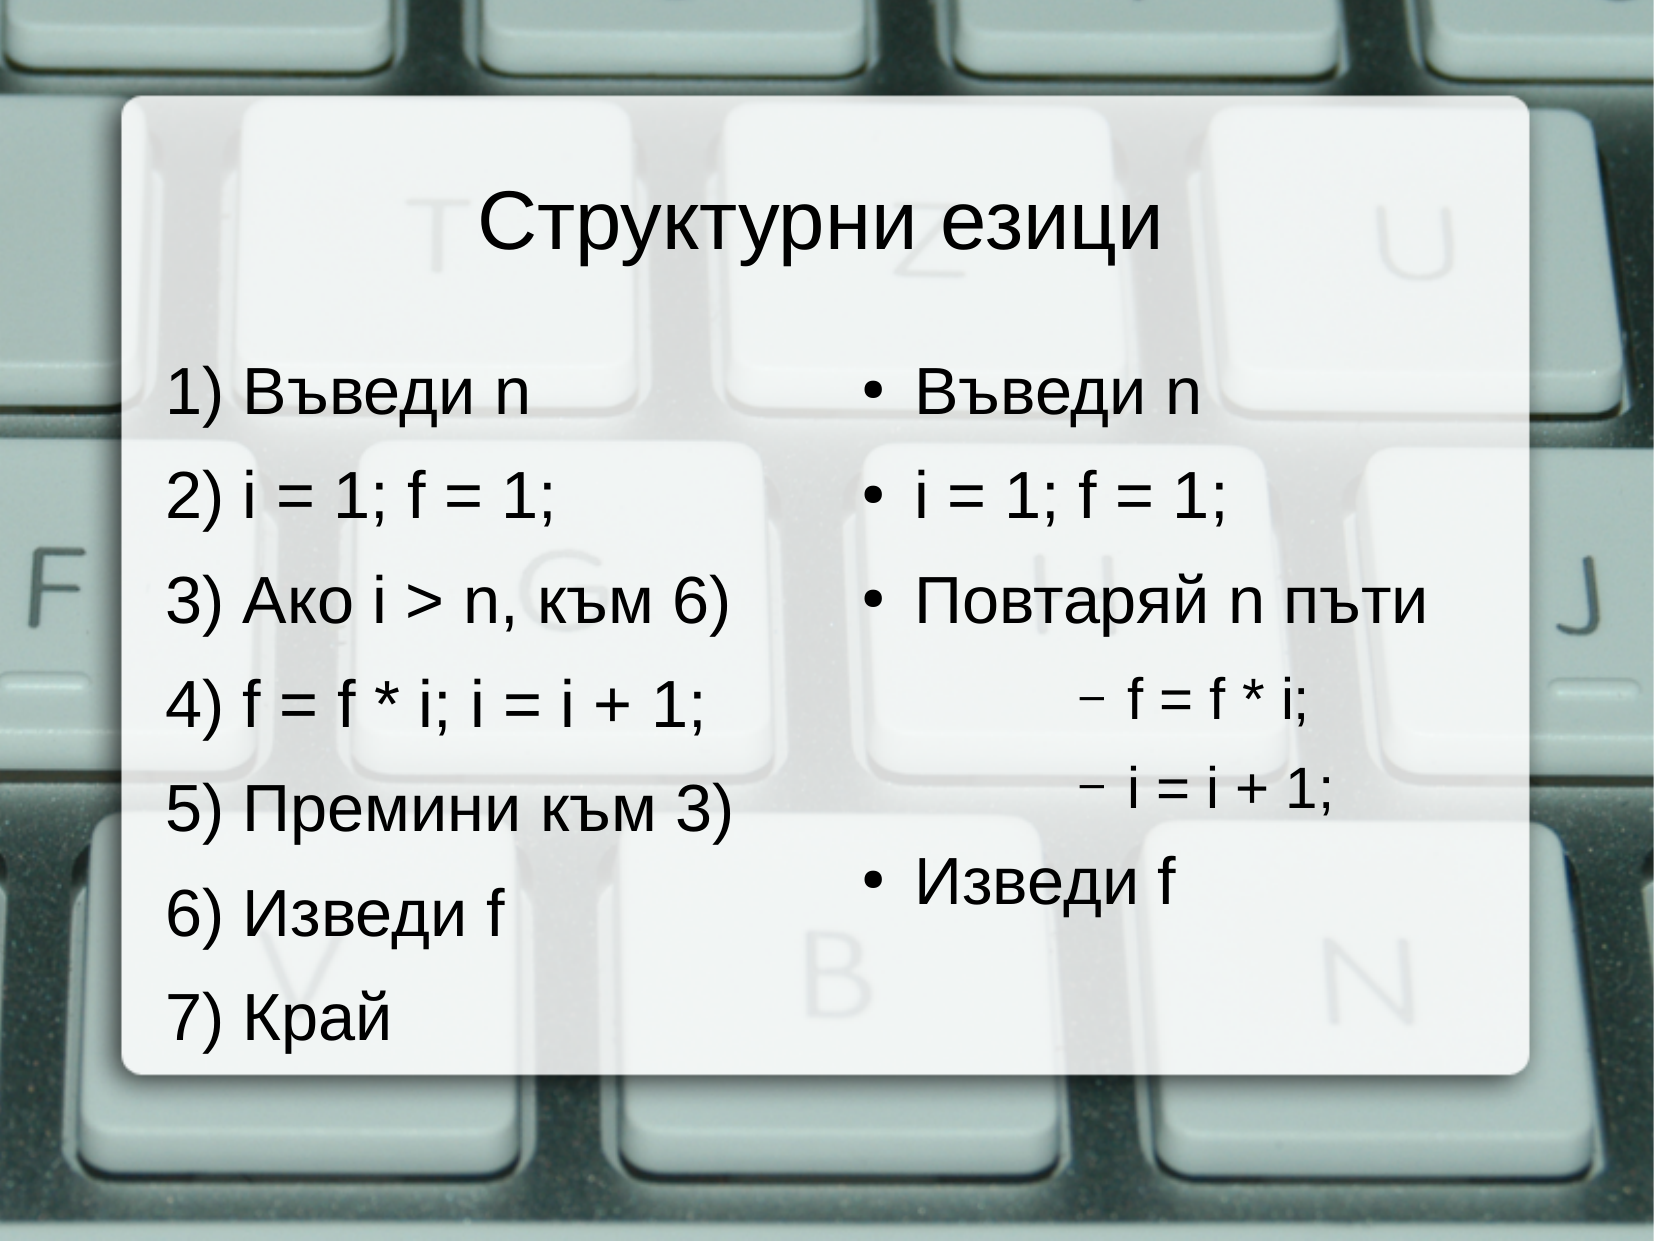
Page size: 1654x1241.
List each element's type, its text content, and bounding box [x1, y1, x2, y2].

list Въведи n i = 1; f = 1; Ако i > n, към 6) f = f * i; i = i + 1; Премини към 3) Изведи f Край [147, 354, 811, 1074]
list Въведи n i = 1; f = 1; Повтаряй n пъти f = f * i; i = i + 1; Изведи f [843, 354, 1507, 1074]
picture [0, 0, 1654, 1241]
title Структурни езици [135, 117, 1506, 325]
